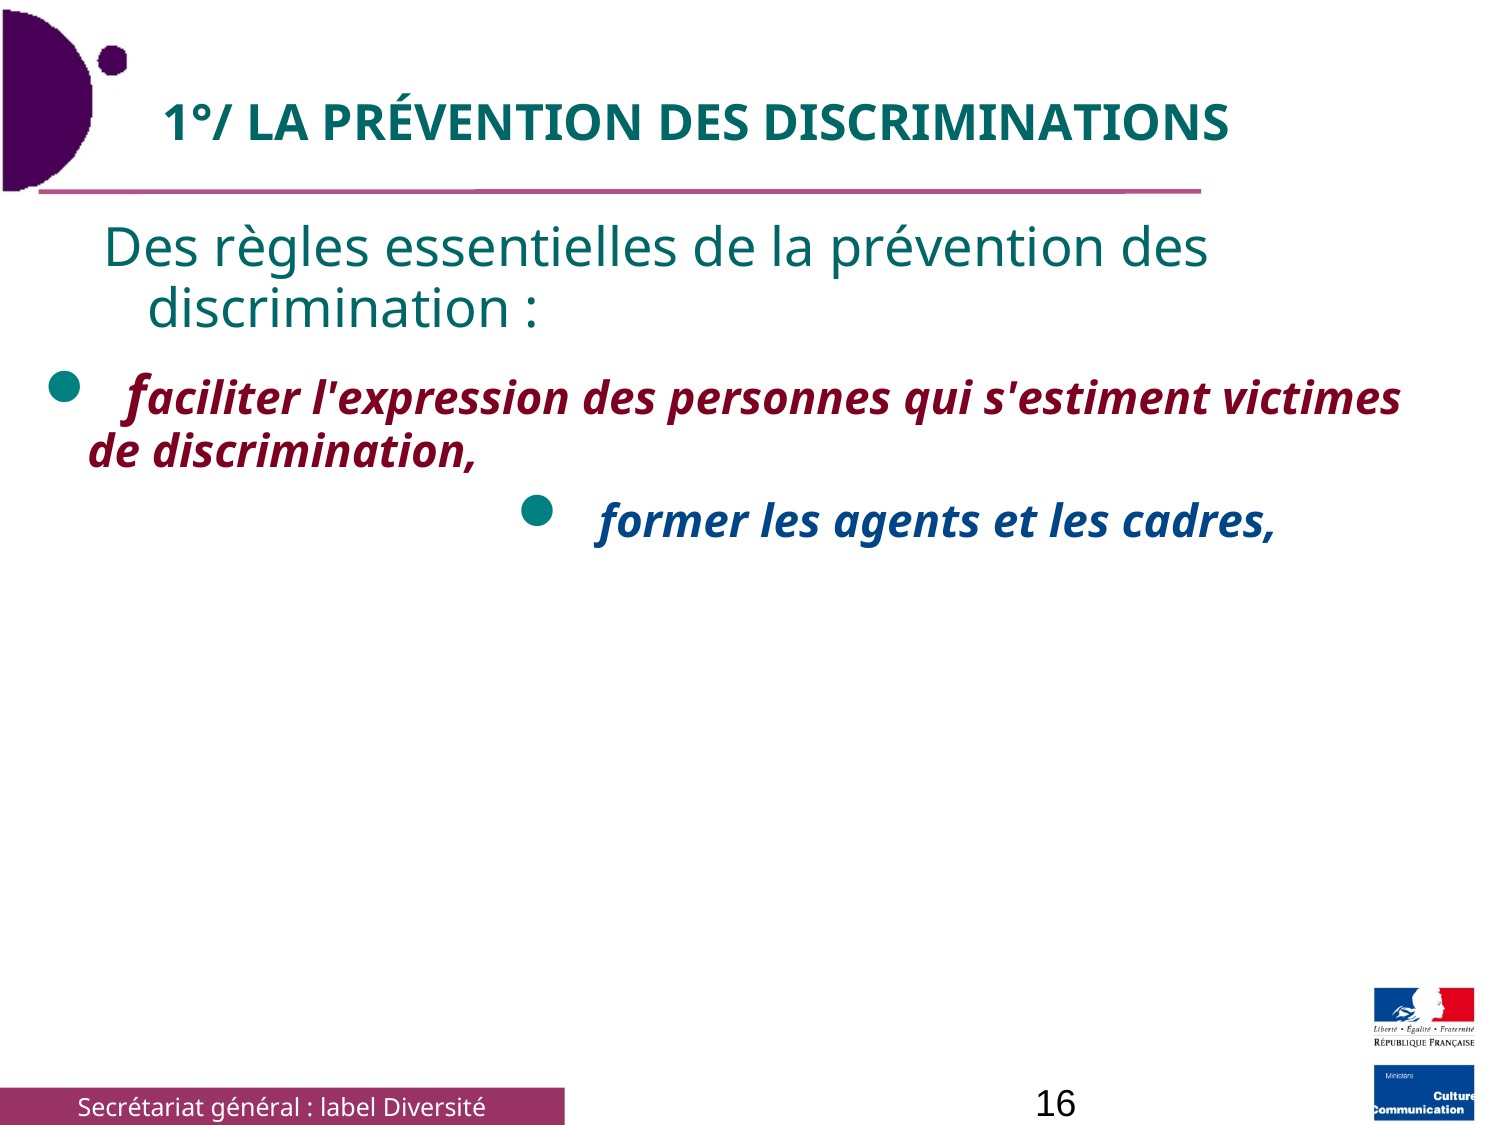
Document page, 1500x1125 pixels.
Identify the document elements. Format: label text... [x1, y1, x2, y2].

text_box former les agents et les cadres, [502, 477, 1329, 561]
text_box Des règles essentielles de la prévention des discrimination : [88, 206, 1477, 384]
picture [0, 0, 149, 204]
text_box <numéro> [1020, 1071, 1370, 1125]
text_box faciliter l'expression des personnes qui s'estiment victimes de discrimination, [29, 354, 1477, 503]
picture [1370, 979, 1477, 1125]
text_box 1°/ LA PRÉVENTION DES DISCRIMINATIONS [147, 81, 1418, 160]
